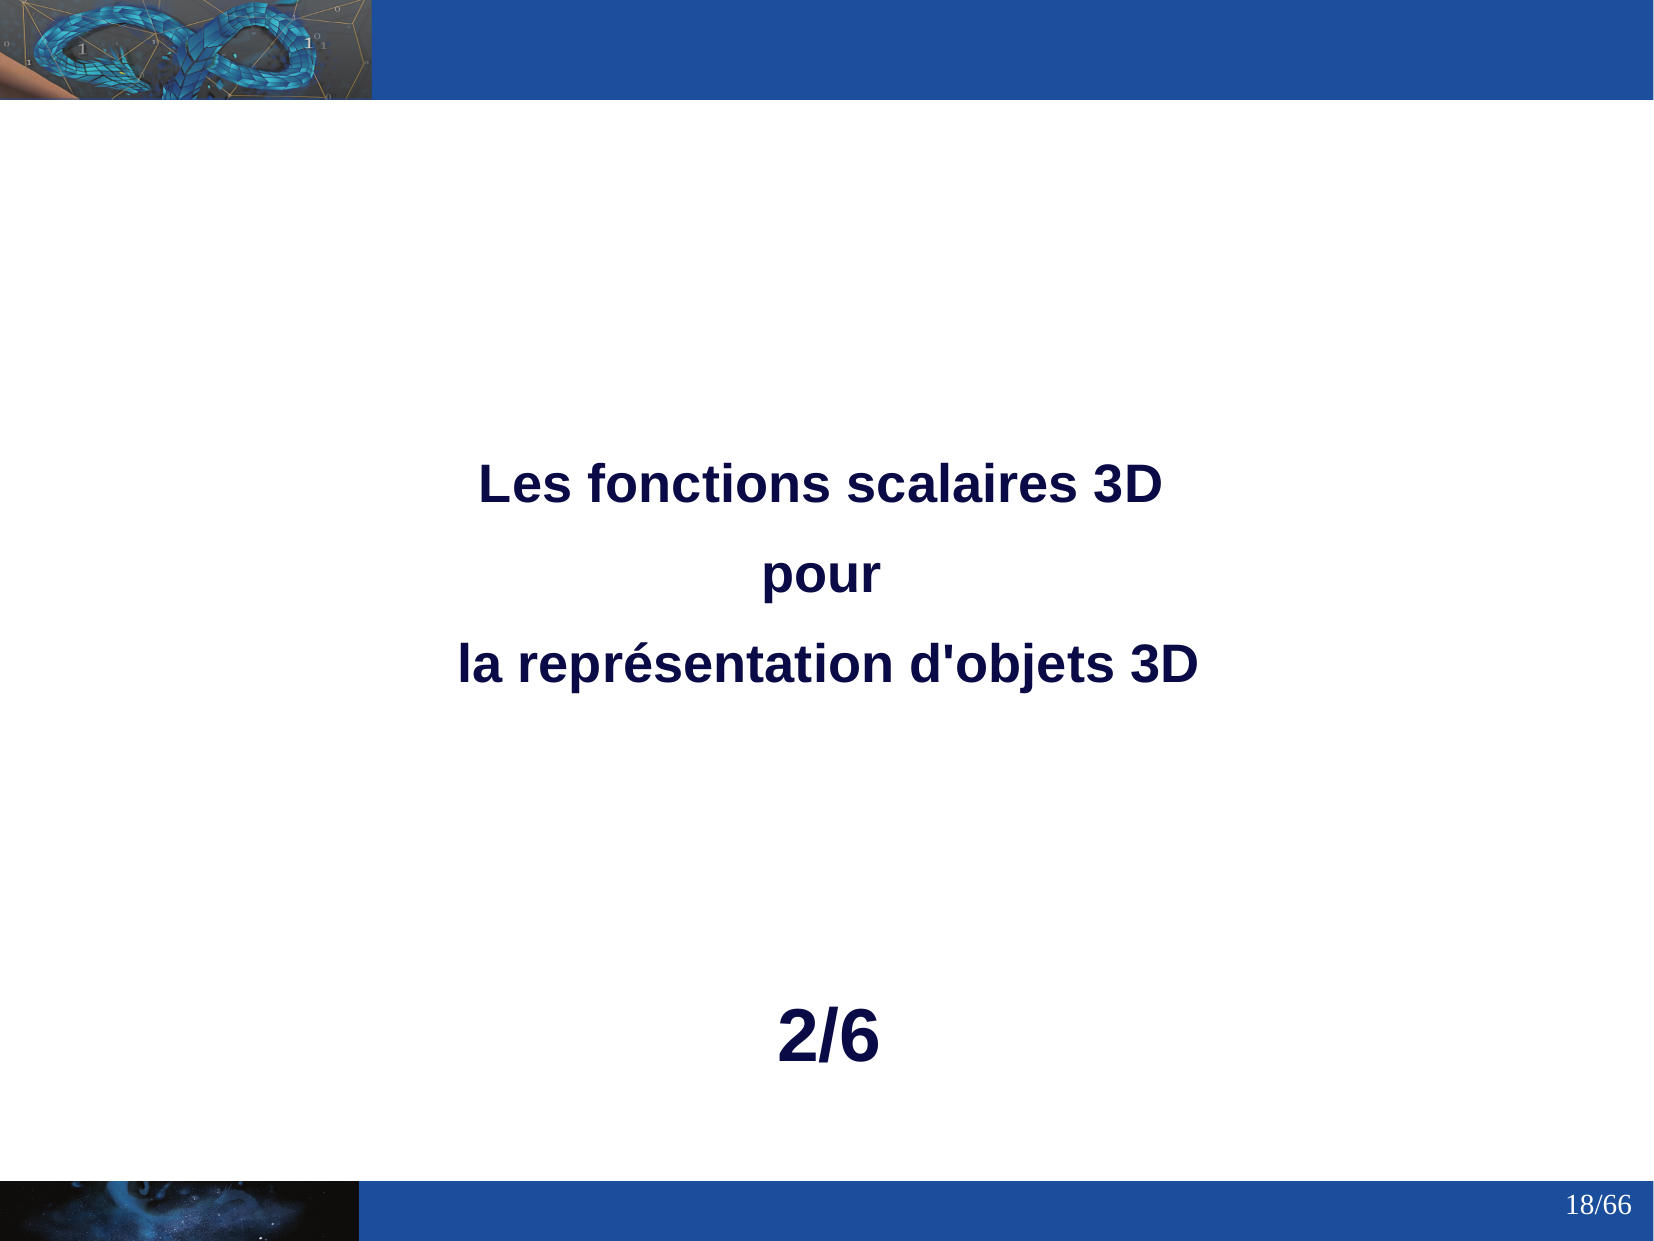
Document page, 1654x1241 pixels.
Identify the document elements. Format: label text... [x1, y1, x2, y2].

picture [0, 0, 1654, 100]
list Les fonctions scalaires 3D pour la représentation d'objets 3D 2/6 [58, 159, 1600, 1145]
picture [0, 1181, 1654, 1241]
